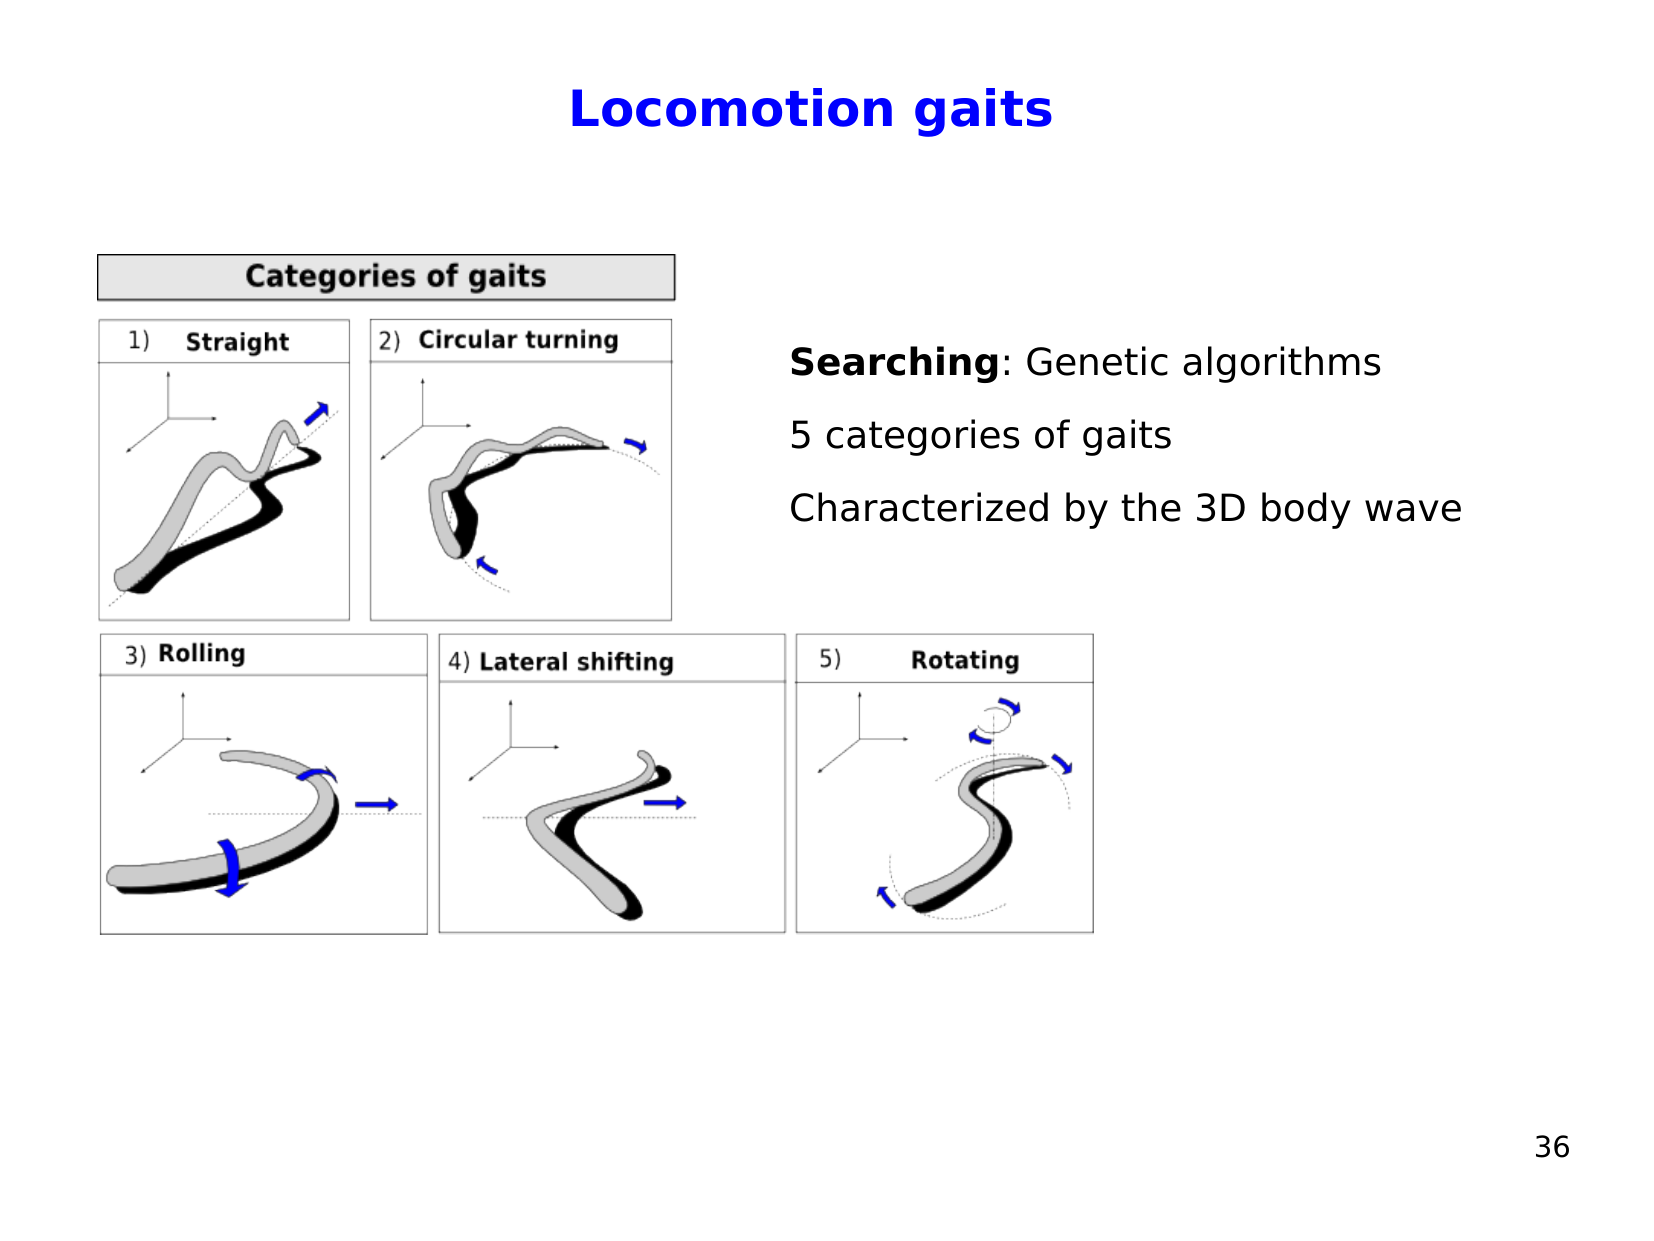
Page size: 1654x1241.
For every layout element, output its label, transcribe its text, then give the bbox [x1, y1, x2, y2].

text_box Locomotion gaits [554, 72, 1070, 146]
picture [97, 254, 1094, 935]
text_box Searching: Genetic algorithms 5 categories of gaits Characterized by the 3D body wave [762, 333, 1586, 539]
